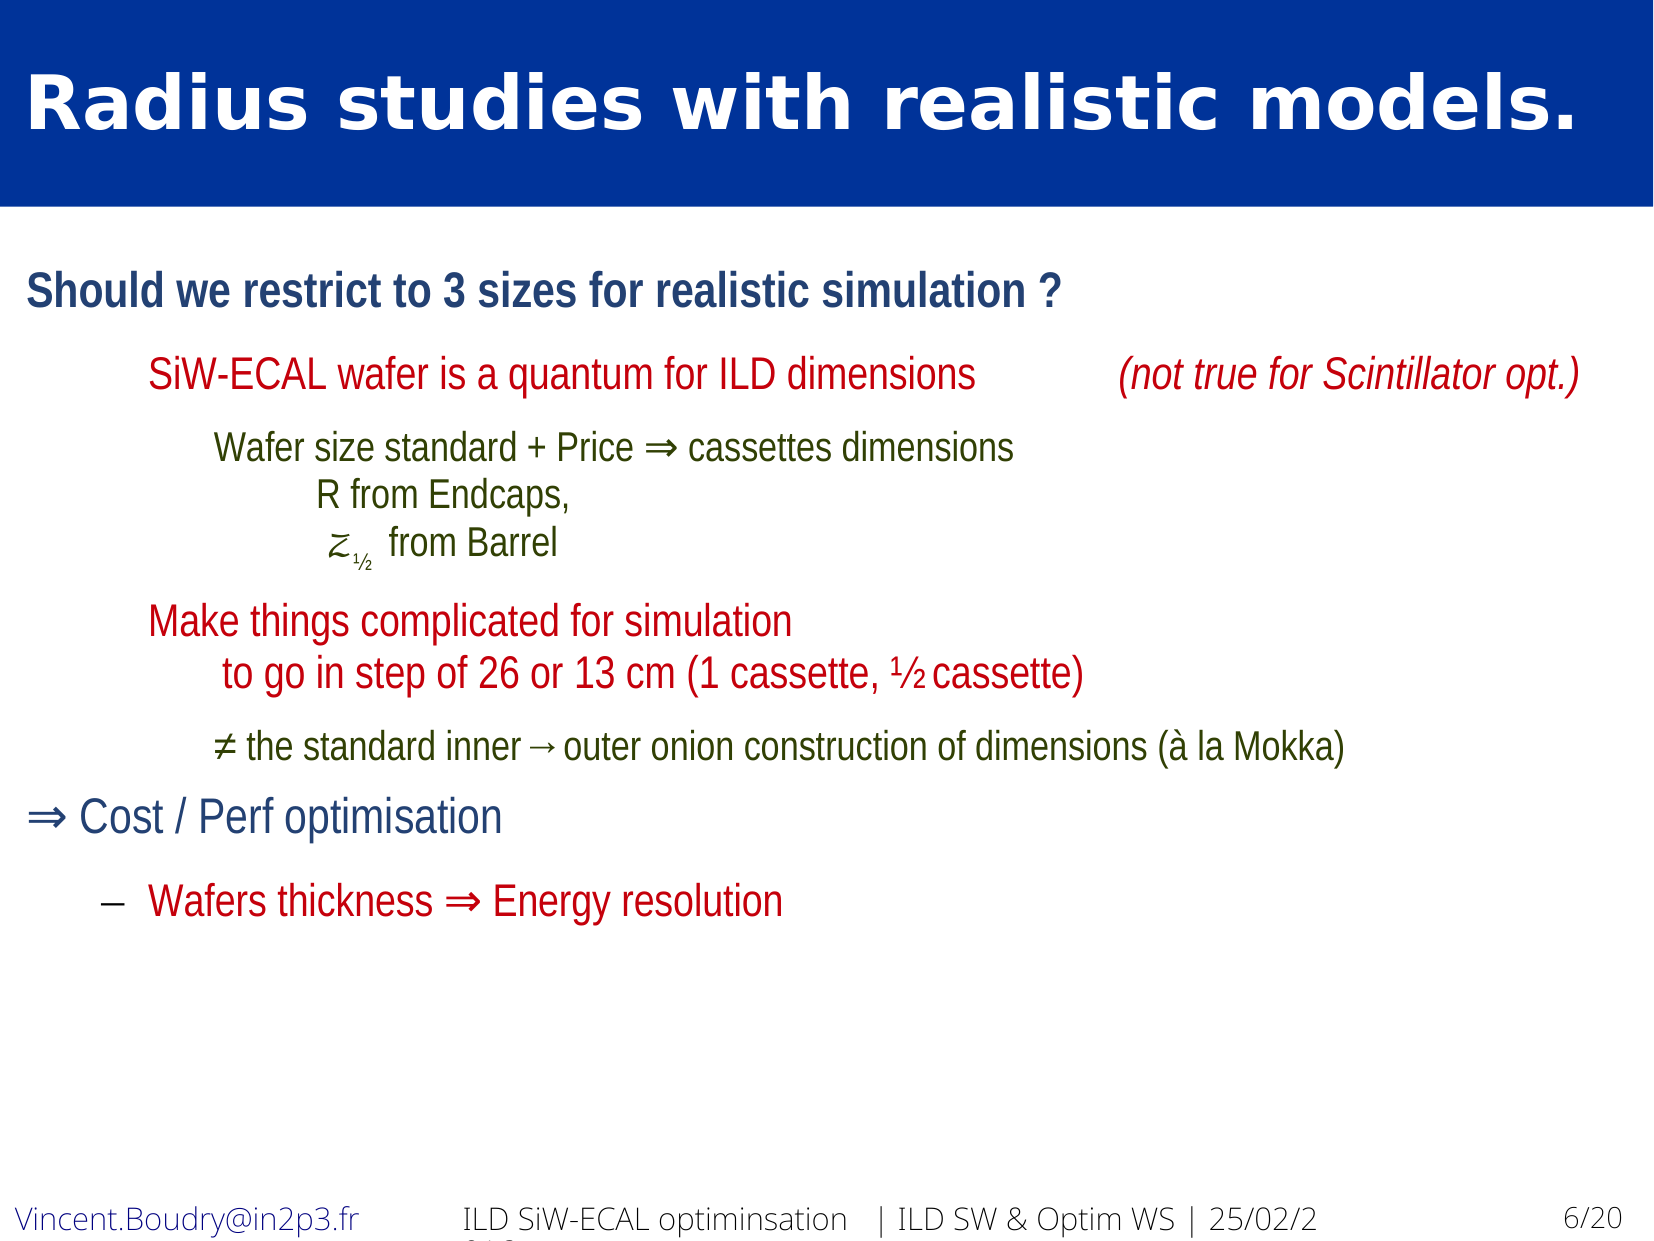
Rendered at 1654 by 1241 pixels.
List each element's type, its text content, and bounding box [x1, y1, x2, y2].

list Should we restrict to 3 sizes for realistic simulation ? SiW-ECAL wafer is a quantum for ILD dimensions (not true for Scintillator opt.) Wafer size standard + Price ⇒ cassettes dimensions R from Endcaps, 𝓏½ from Barrel Make things complicated for simulation to go in step of 26 or 13 cm (1 cassette, ½ cassette) ≠ the standard inner→outer onion construction of dimensions (à la Mokka) ⇒ Cost / Perf optimisation Wafers thickness ⇒ Energy resolution [26, 260, 1631, 1172]
title Radius studies with realistic models. [24, 17, 1635, 191]
